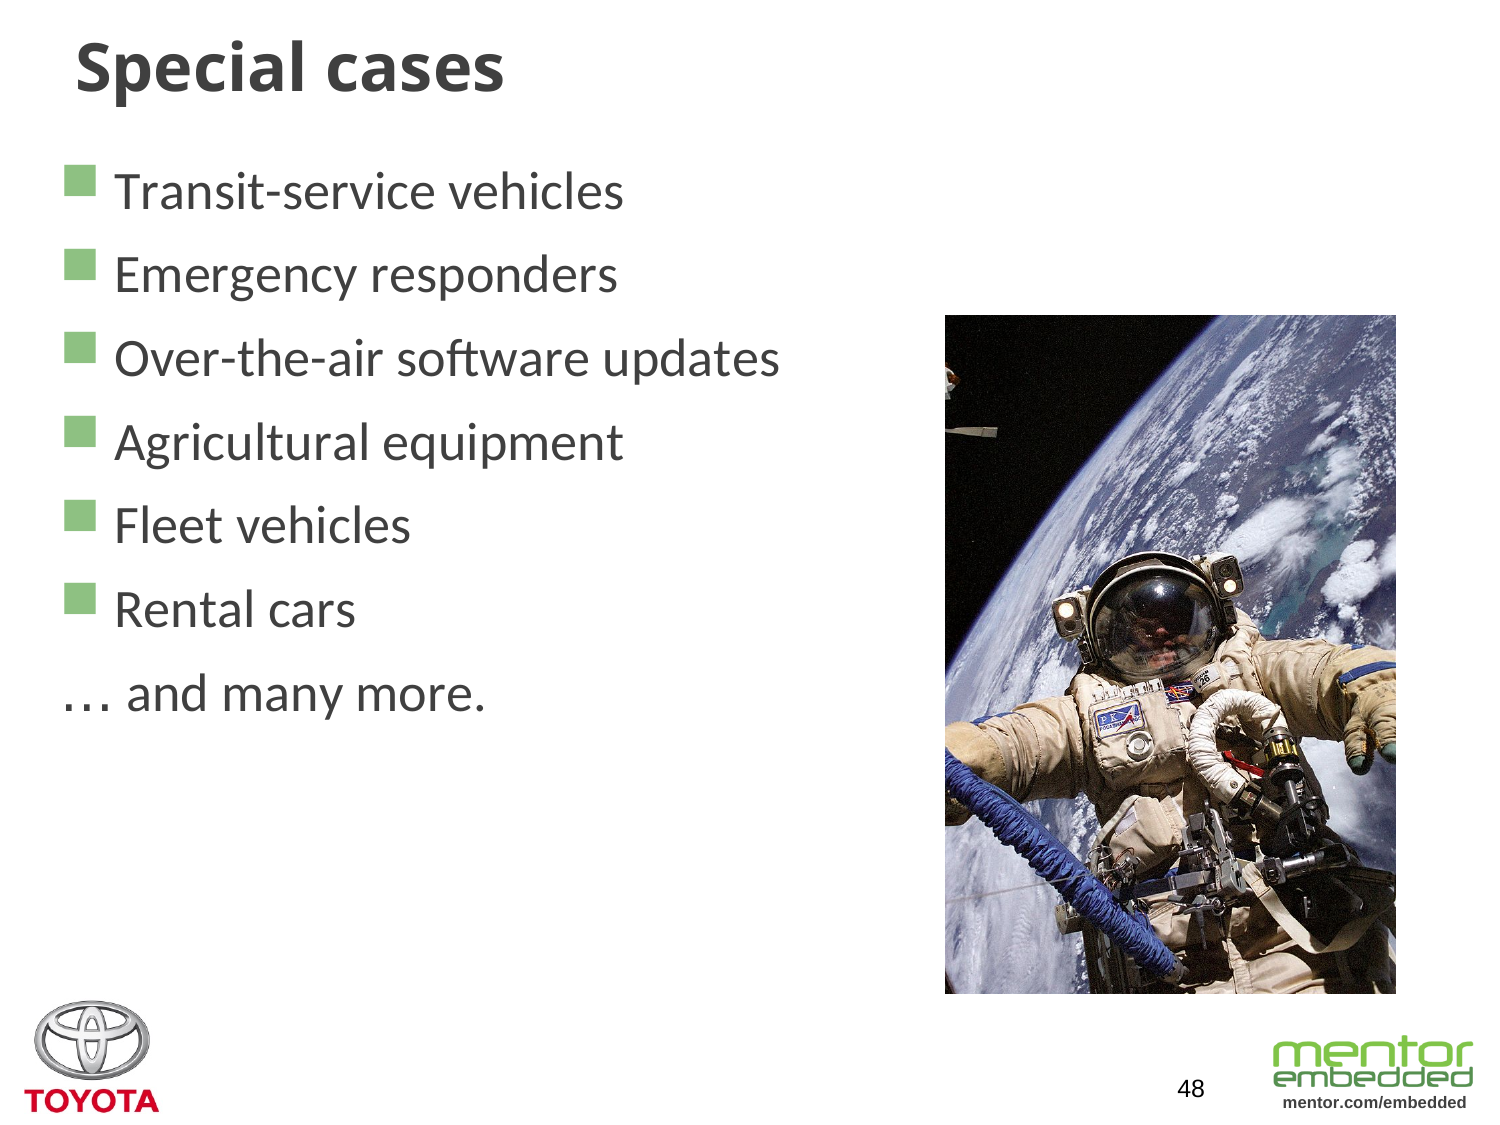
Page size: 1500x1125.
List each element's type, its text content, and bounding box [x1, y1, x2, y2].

picture [24, 1035, 163, 1114]
text_box Special cases [0, 0, 1500, 113]
picture [945, 315, 1396, 994]
picture [1268, 1035, 1476, 1092]
text_box Transit-service vehicles Emergency responders Over-the-air software updates Agricultural equipment Fleet vehicles Rental cars … and many more. [0, 147, 1485, 1035]
